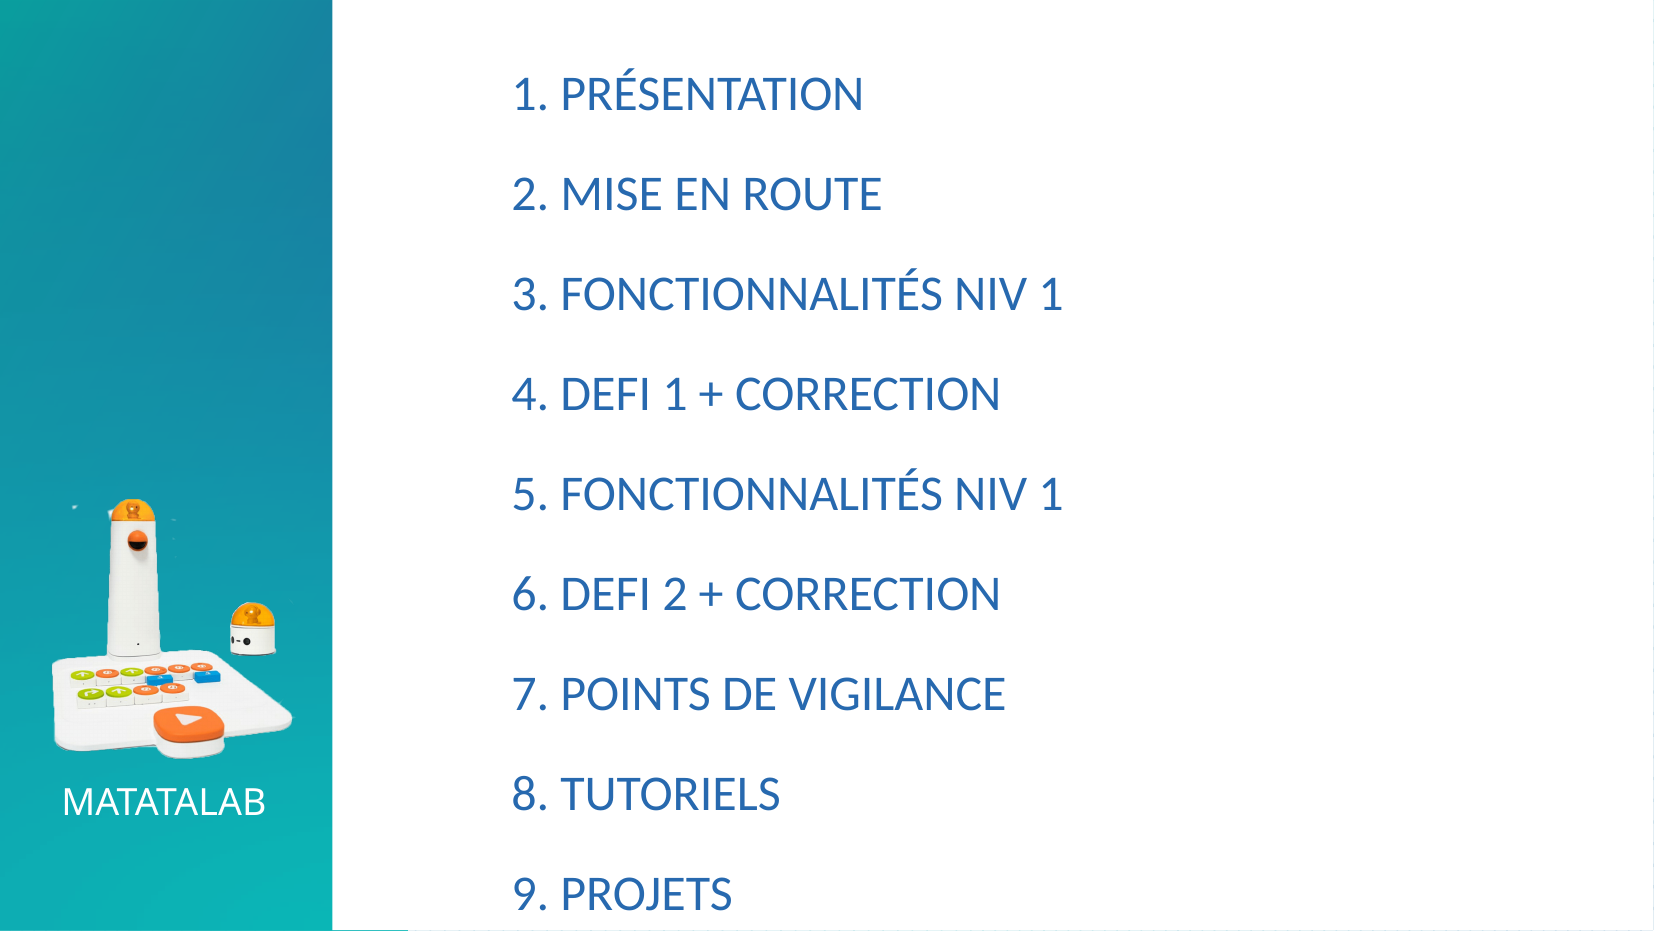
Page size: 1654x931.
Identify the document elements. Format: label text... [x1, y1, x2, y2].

text_box PRÉSENTATION MISE EN ROUTE FONCTIONNALITÉS NIV 1 DEFI 1 + CORRECTION FONCTIONNALITÉS NIV 1 DEFI 2 + CORRECTION POINTS DE VIGILANCE TUTORIELS PROJETS [496, 15, 1257, 931]
text_box [0, 0, 1654, 931]
picture [29, 496, 296, 764]
text_box MATATALAB [0, 742, 329, 859]
